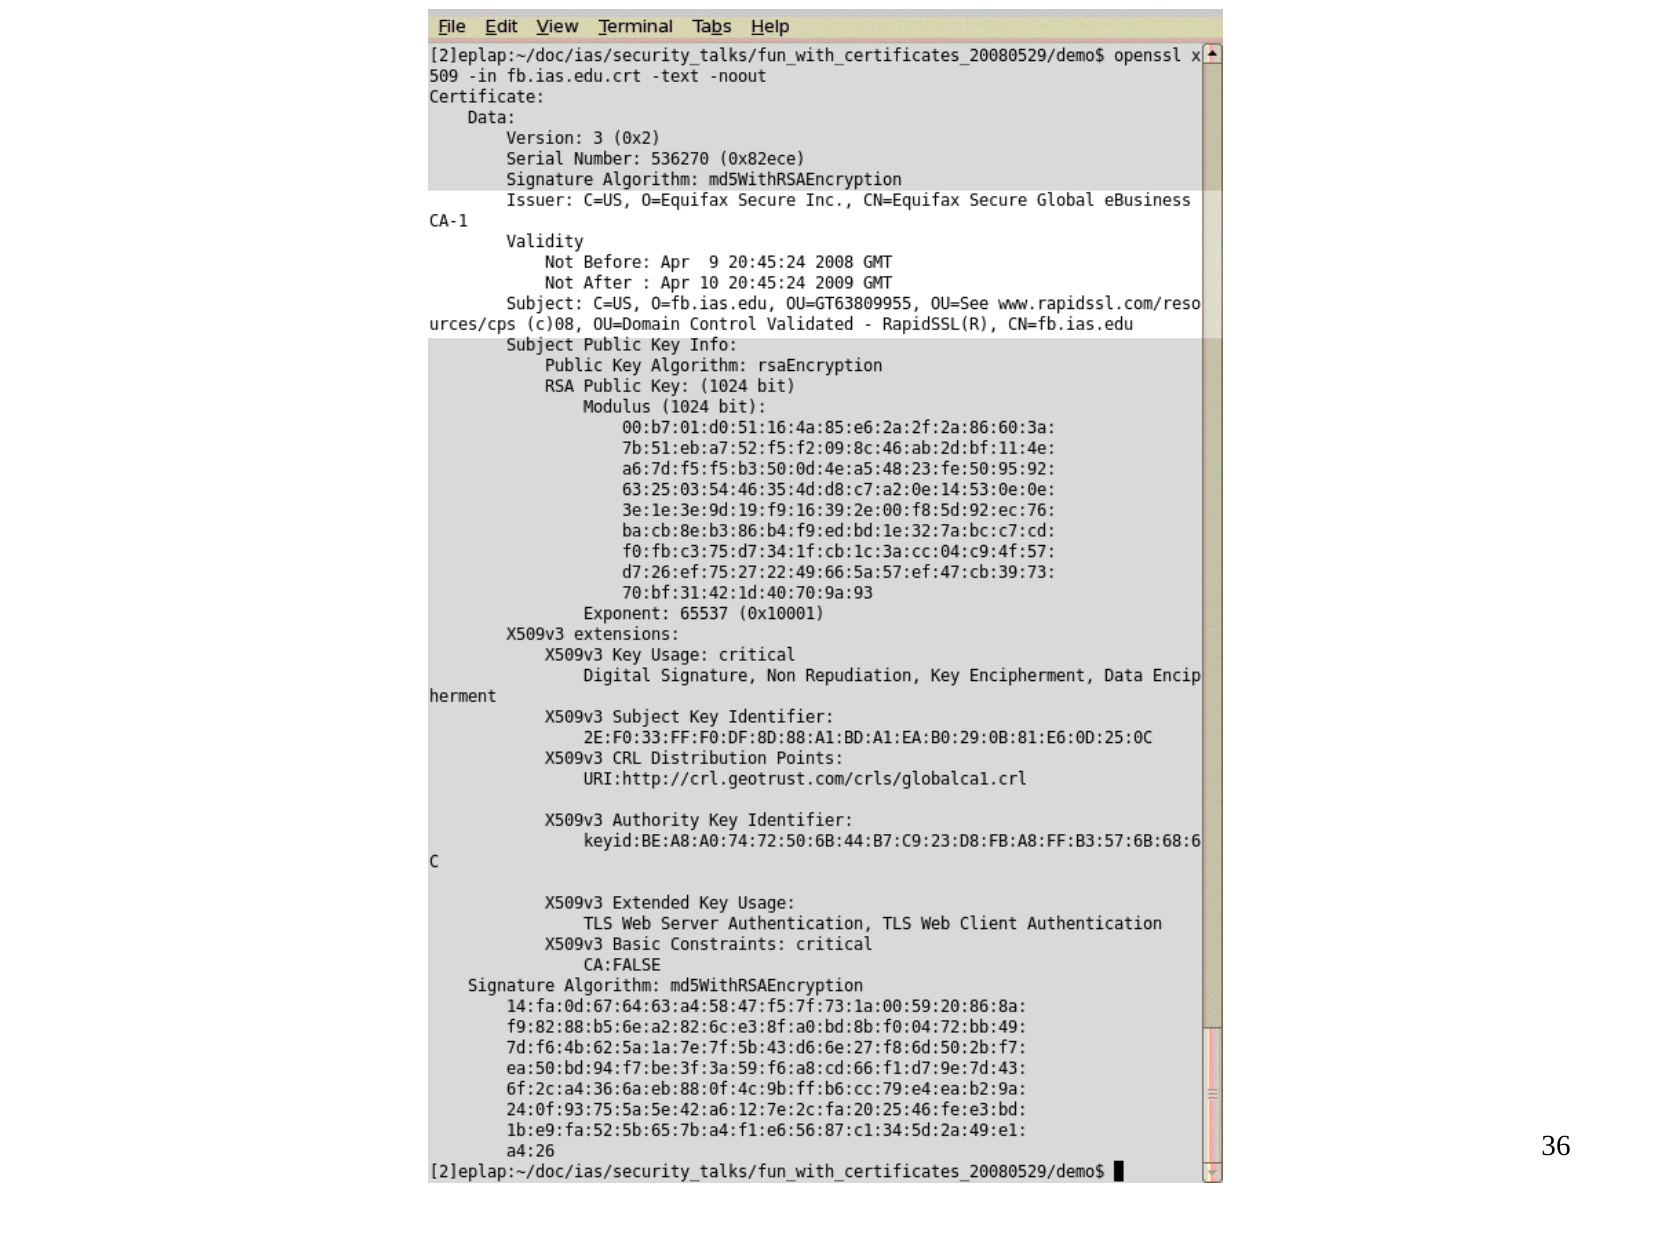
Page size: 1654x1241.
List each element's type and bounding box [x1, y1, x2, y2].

picture [428, 9, 1223, 1183]
